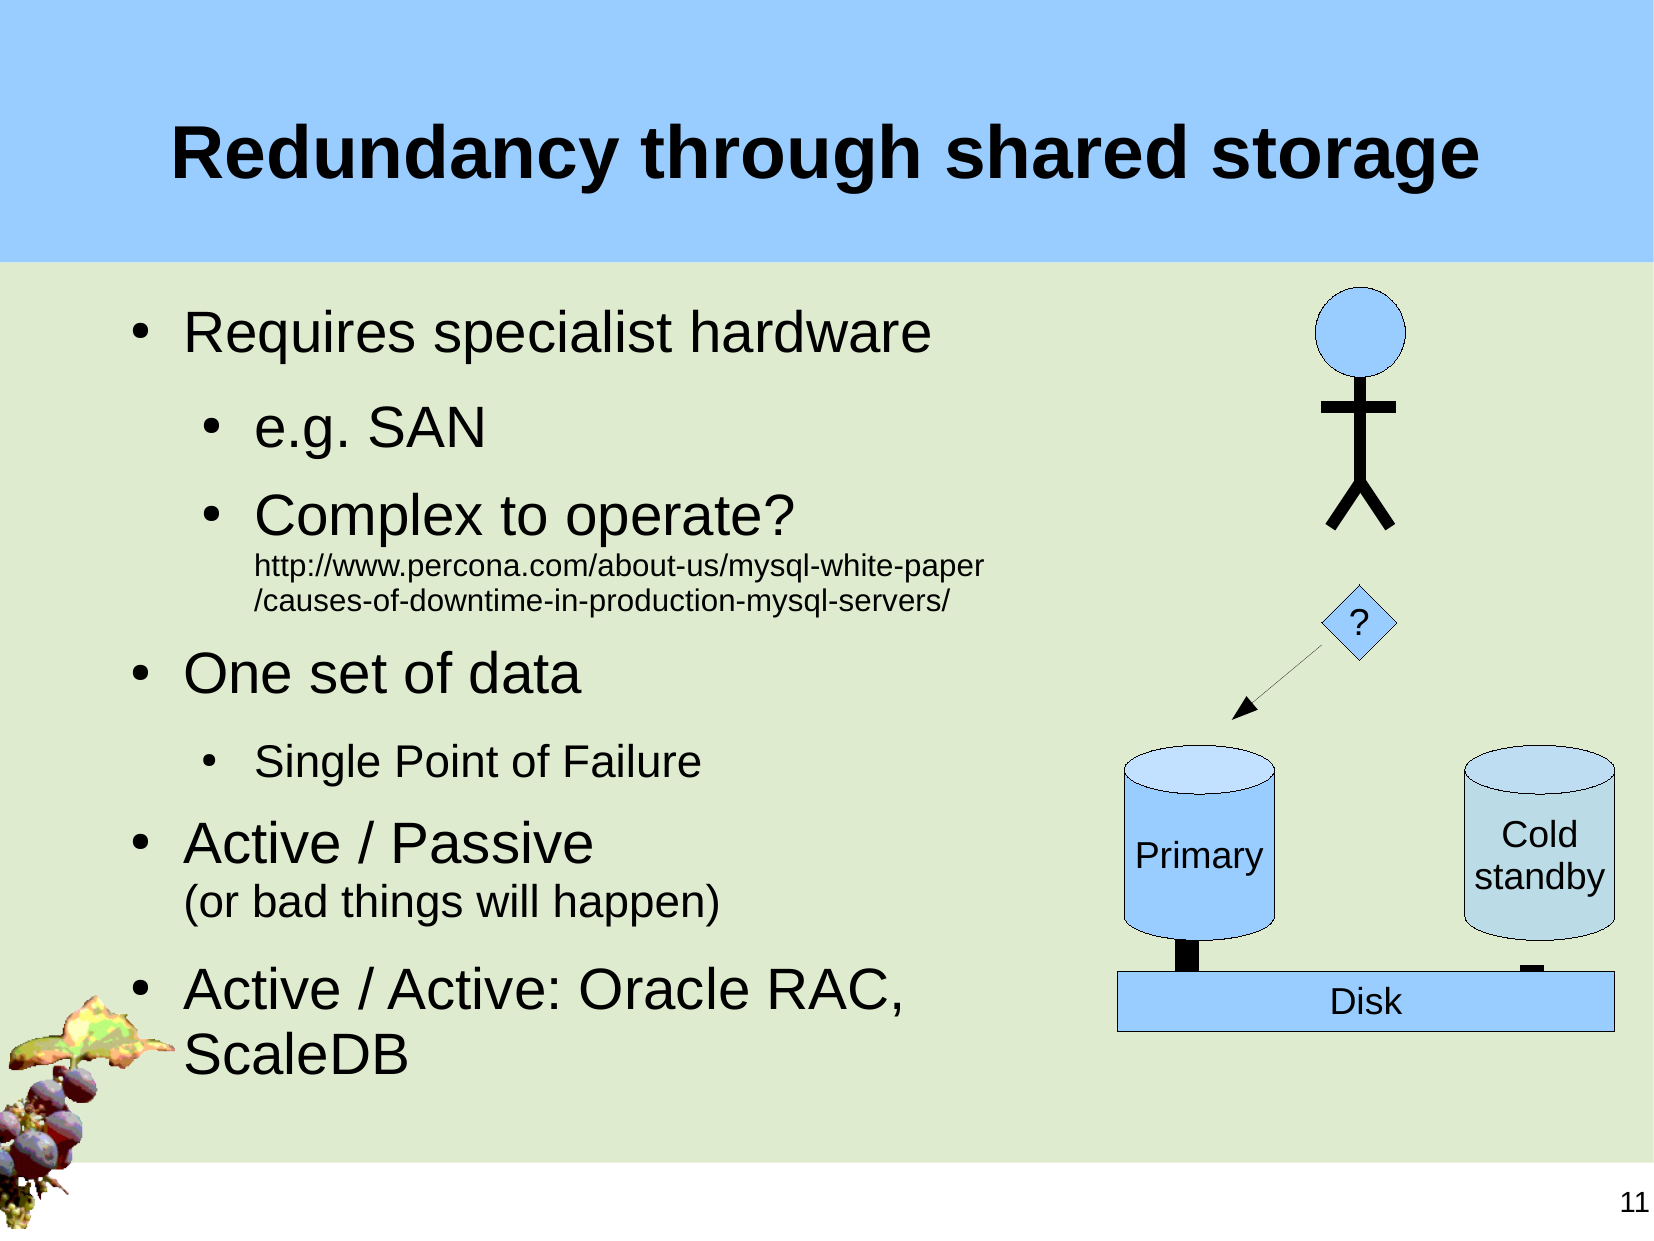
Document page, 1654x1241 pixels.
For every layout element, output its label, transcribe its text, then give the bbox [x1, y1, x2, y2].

text_box [1315, 287, 1406, 377]
picture [0, 990, 188, 1229]
title Redundancy through shared storage [82, 49, 1571, 257]
text_box Cold standby [1464, 771, 1615, 941]
text_box Disk [1117, 971, 1615, 1032]
table_cell [1464, 745, 1615, 795]
table_cell [1124, 745, 1275, 795]
text_box ? [1321, 584, 1397, 661]
text_box Primary [1124, 773, 1275, 941]
list Requires specialist hardware e.g. SAN Complex to operate? http://www.percona.com/about-us/mysql-white-paper /causes-of-downtime-in-production-mysql-servers/ One set of data Single Point of Failure Active / Passive (or bad things will happen) Active / Active: Oracle RAC, ScaleDB [112, 300, 1126, 1126]
